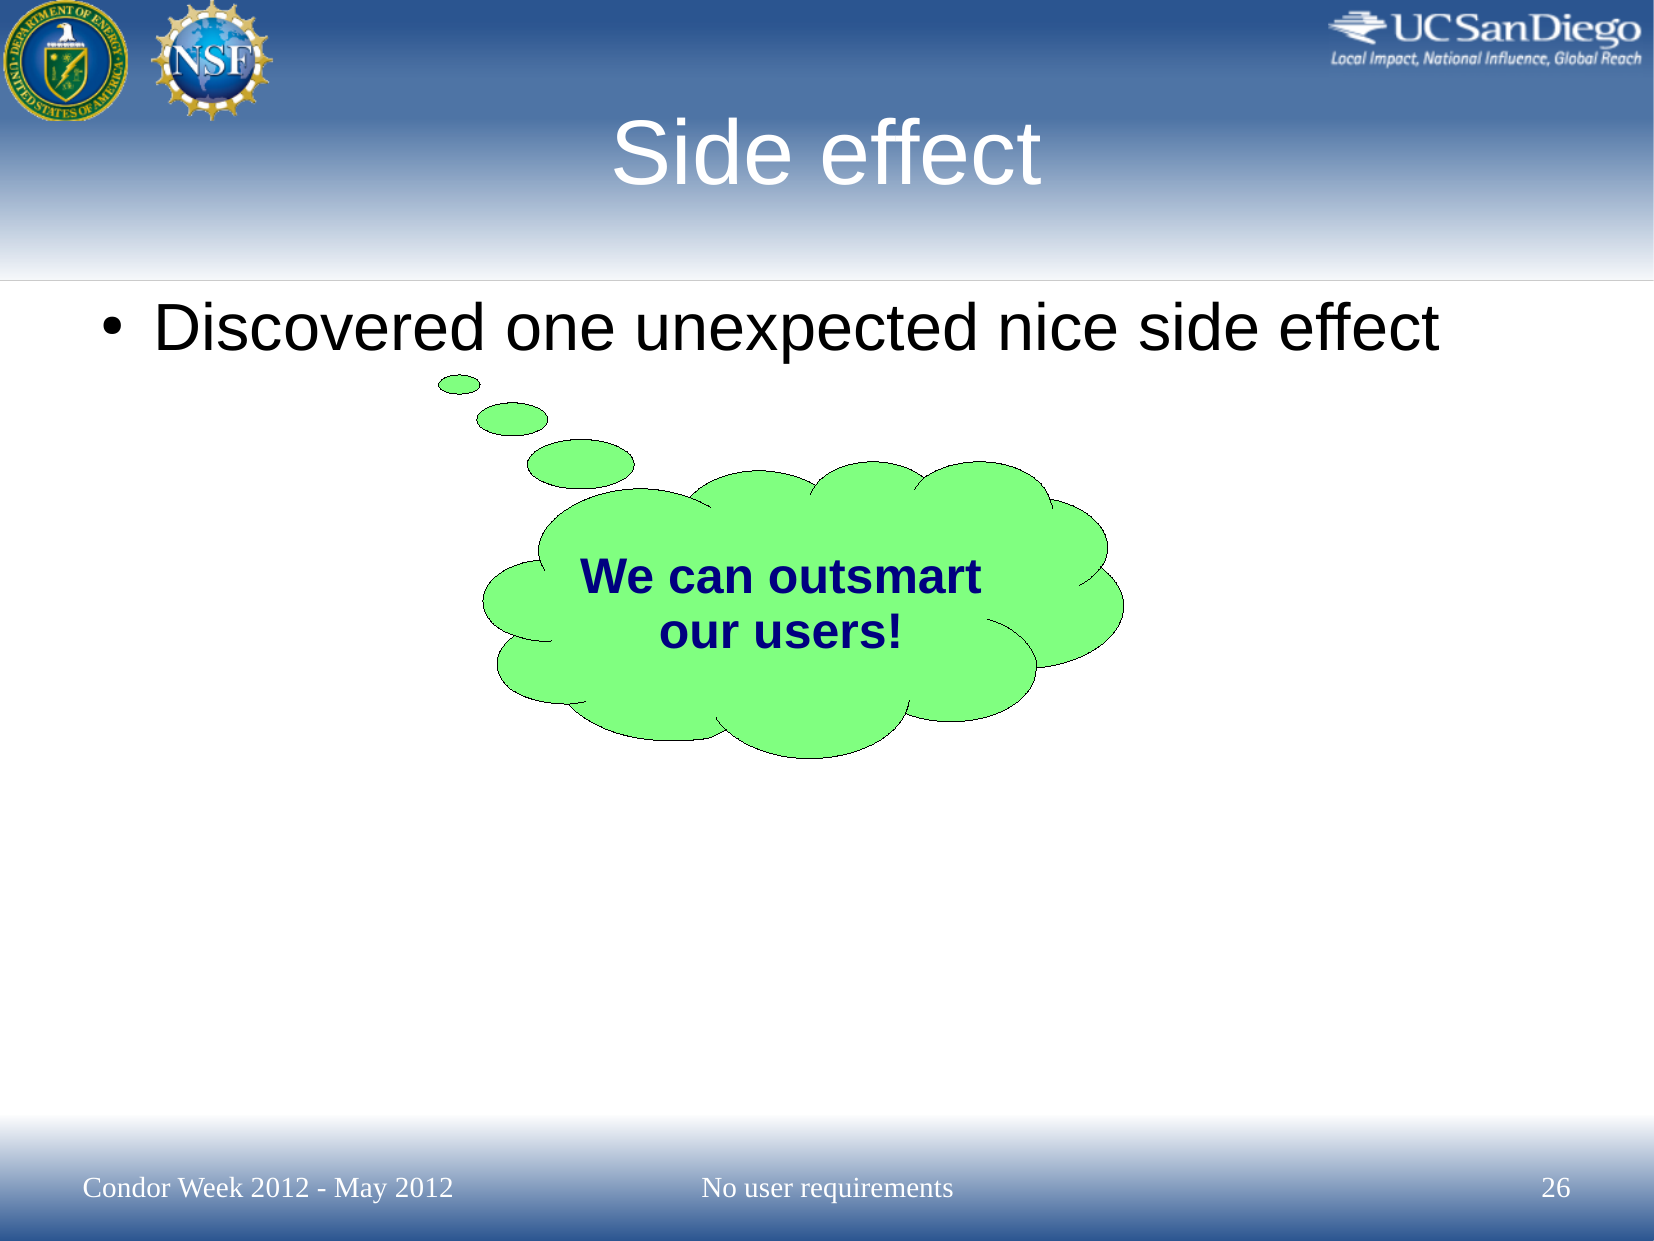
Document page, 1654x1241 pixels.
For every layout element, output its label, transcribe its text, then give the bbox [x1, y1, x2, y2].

picture [0, 0, 1654, 288]
list Discovered one unexpected nice side effect [82, 290, 1571, 1109]
text_box We can outsmart our users! [482, 461, 1124, 759]
title Side effect [82, 49, 1571, 257]
text_box We can outsmart our users! [527, 439, 635, 489]
text_box We can outsmart our users! [476, 402, 548, 436]
text_box We can outsmart our users! [438, 374, 481, 395]
